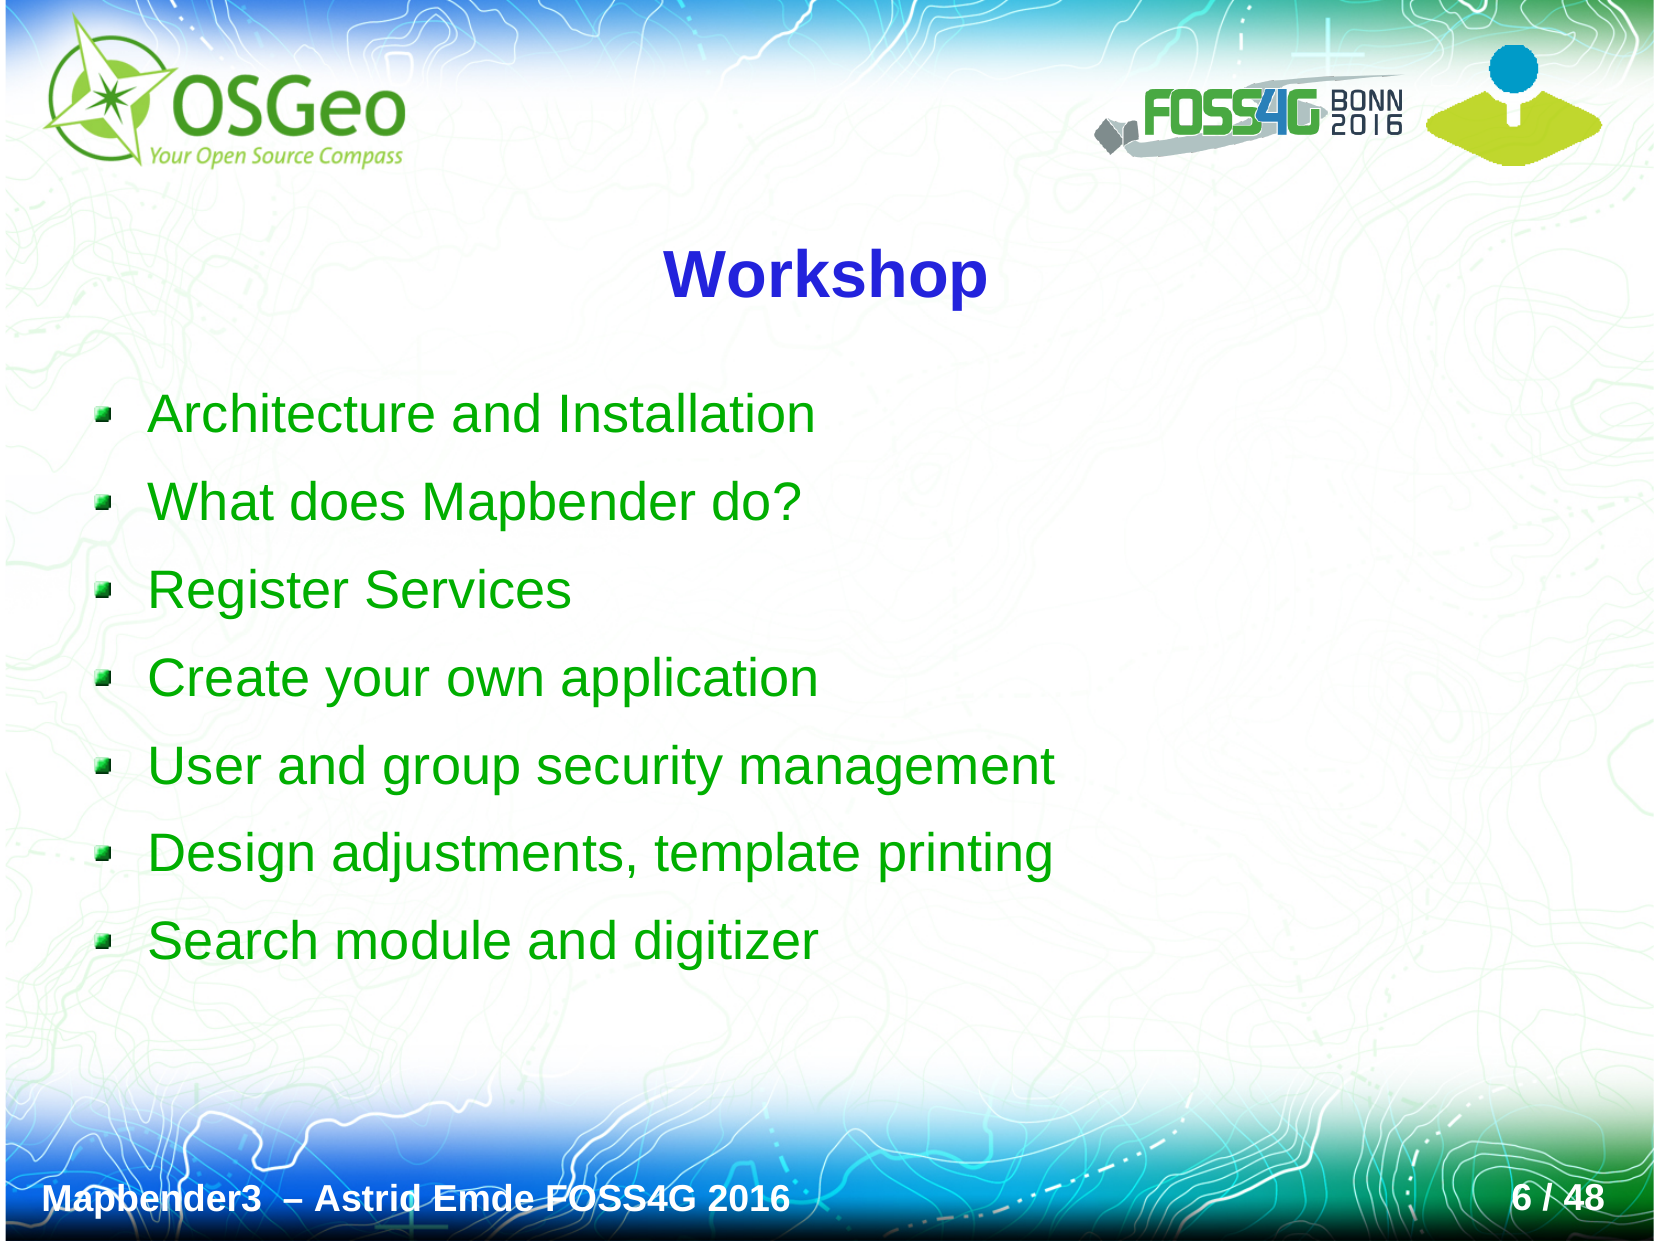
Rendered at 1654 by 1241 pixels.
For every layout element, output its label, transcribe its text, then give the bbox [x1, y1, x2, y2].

picture [5, 0, 1654, 1241]
list Architecture and Installation What does Mapbender do? Register Services Create your own application User and group security management Design adjustments, template printing Search module and digitizer [76, 383, 1565, 1203]
title Workshop [82, 200, 1571, 349]
